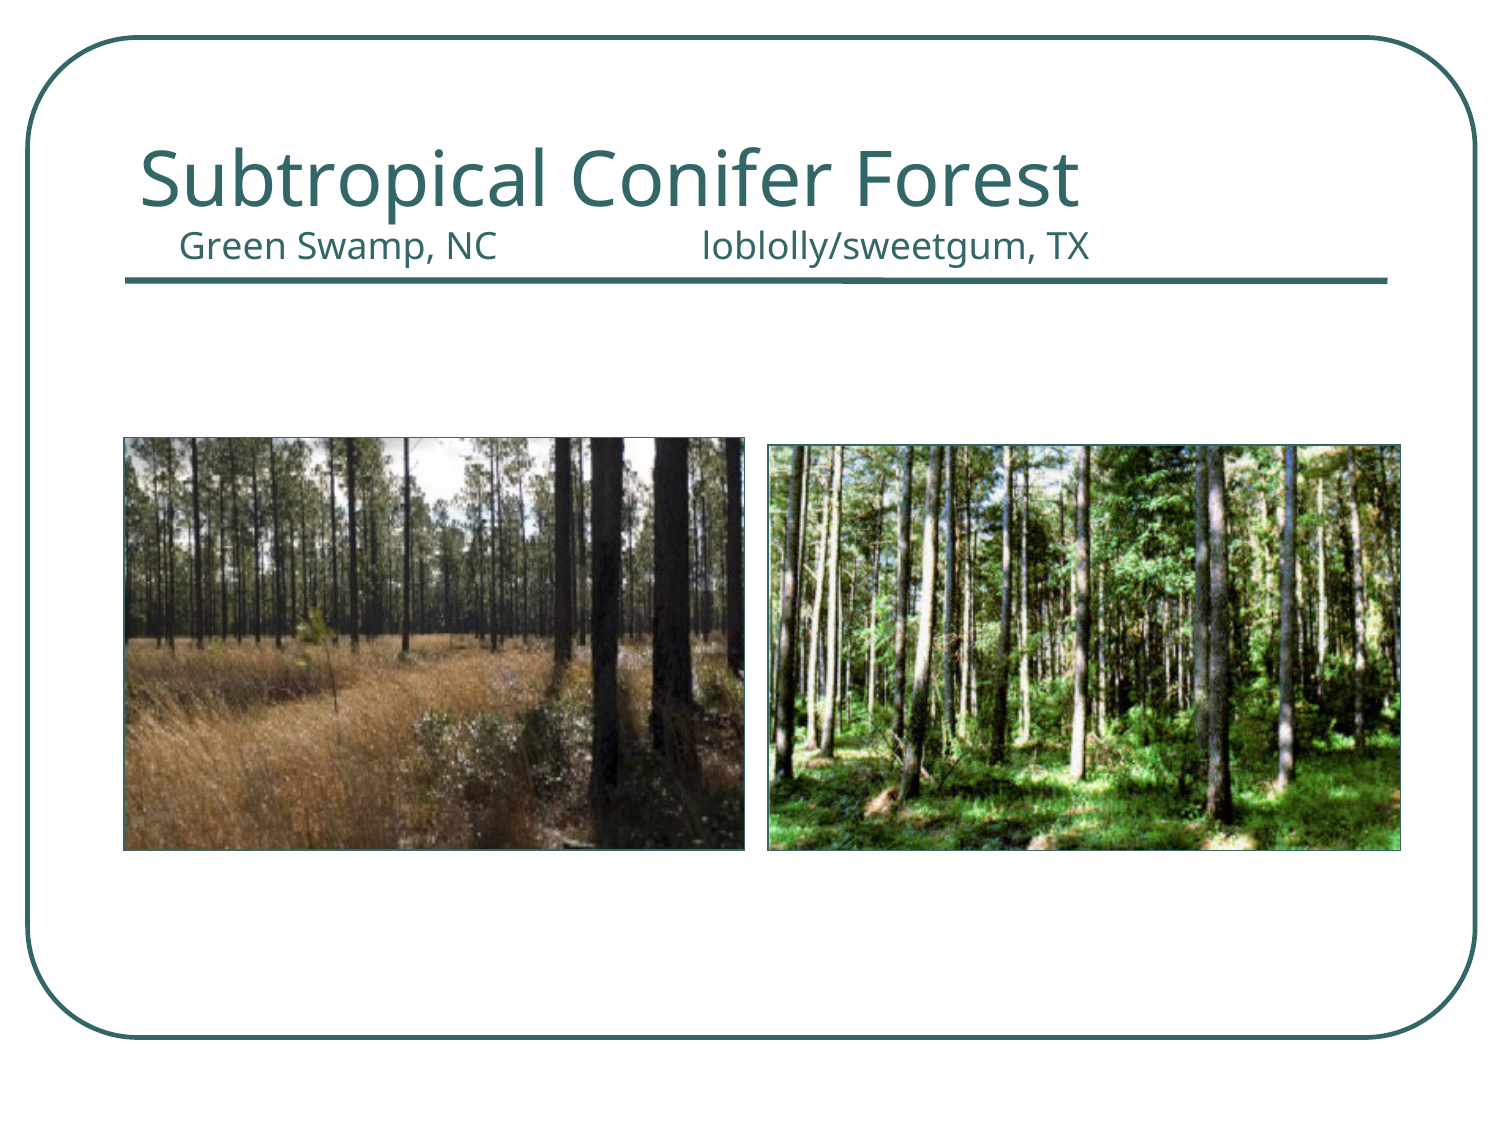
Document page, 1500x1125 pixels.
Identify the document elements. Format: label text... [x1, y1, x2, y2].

picture [768, 445, 1400, 850]
title Subtropical Conifer Forest Green Swamp, NC loblolly/sweetgum, TX [125, 77, 1388, 276]
picture [125, 438, 744, 849]
